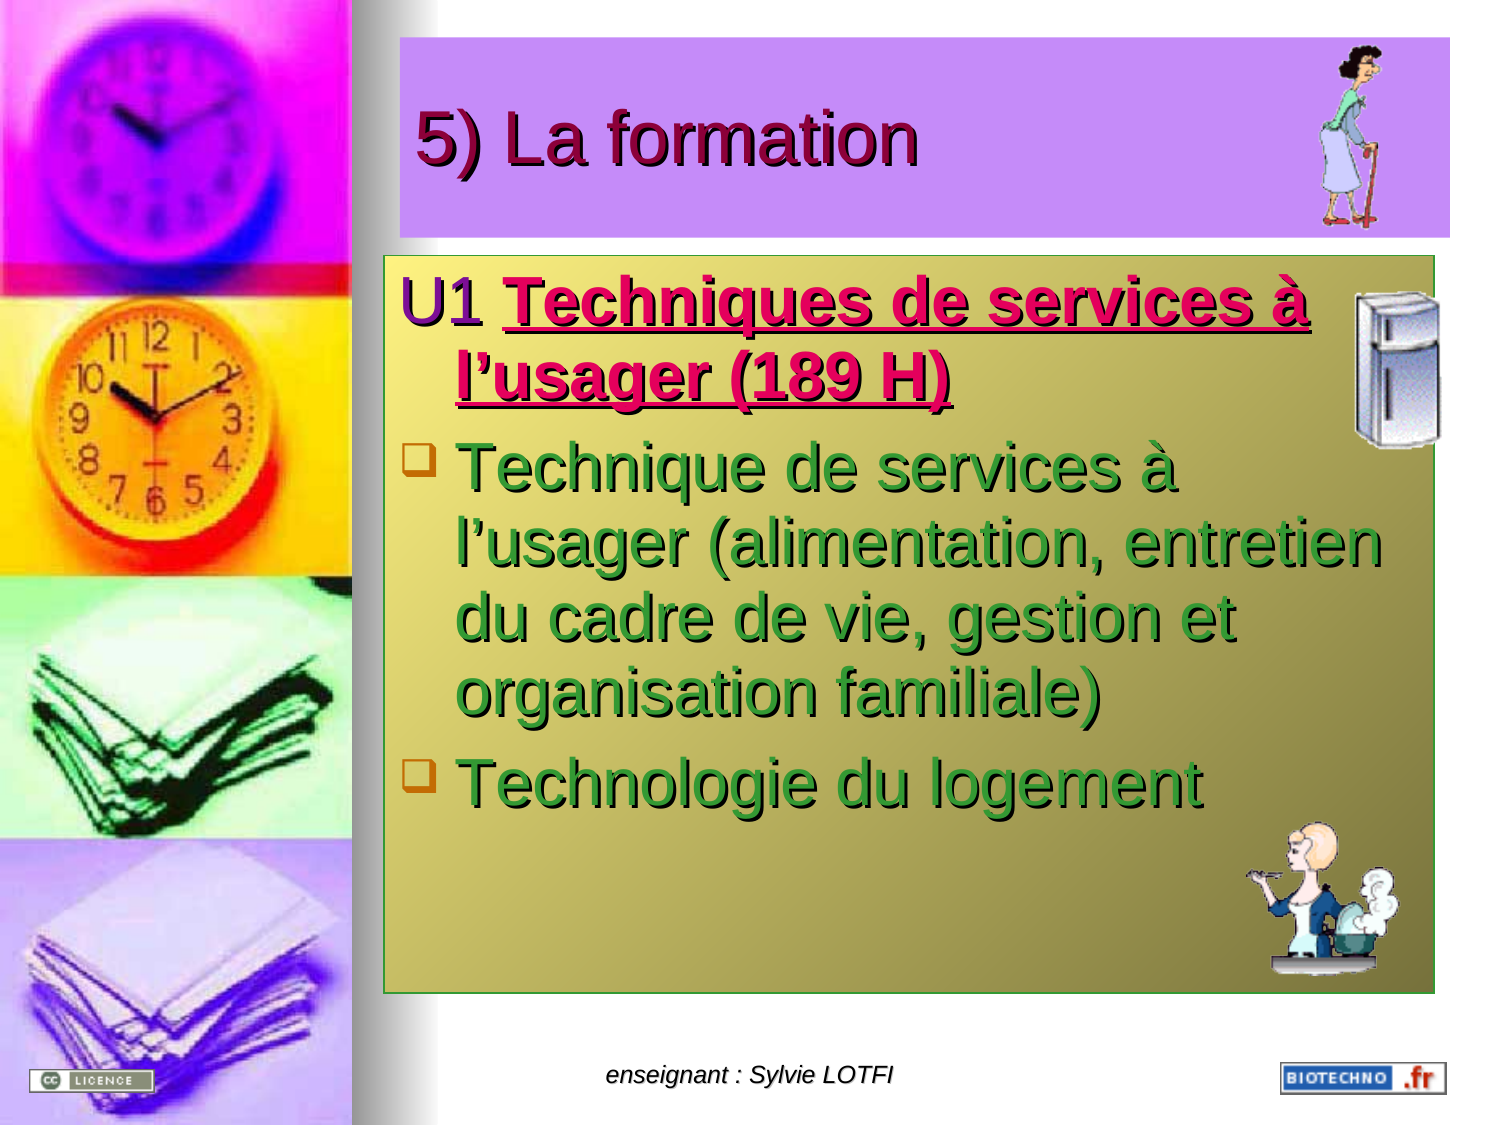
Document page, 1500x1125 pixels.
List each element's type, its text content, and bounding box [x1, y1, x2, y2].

picture [1246, 798, 1404, 976]
picture [1352, 290, 1442, 451]
picture [0, 0, 352, 1125]
title 5) La formation [399, 37, 1450, 238]
list U1 Techniques de services à l’usager (189 H) Technique de services à l’usager (alimentation, entretien du cadre de vie, gestion et organisation familiale) Technologie du logement [383, 255, 1434, 994]
picture [1316, 42, 1384, 232]
picture [1280, 1062, 1447, 1095]
